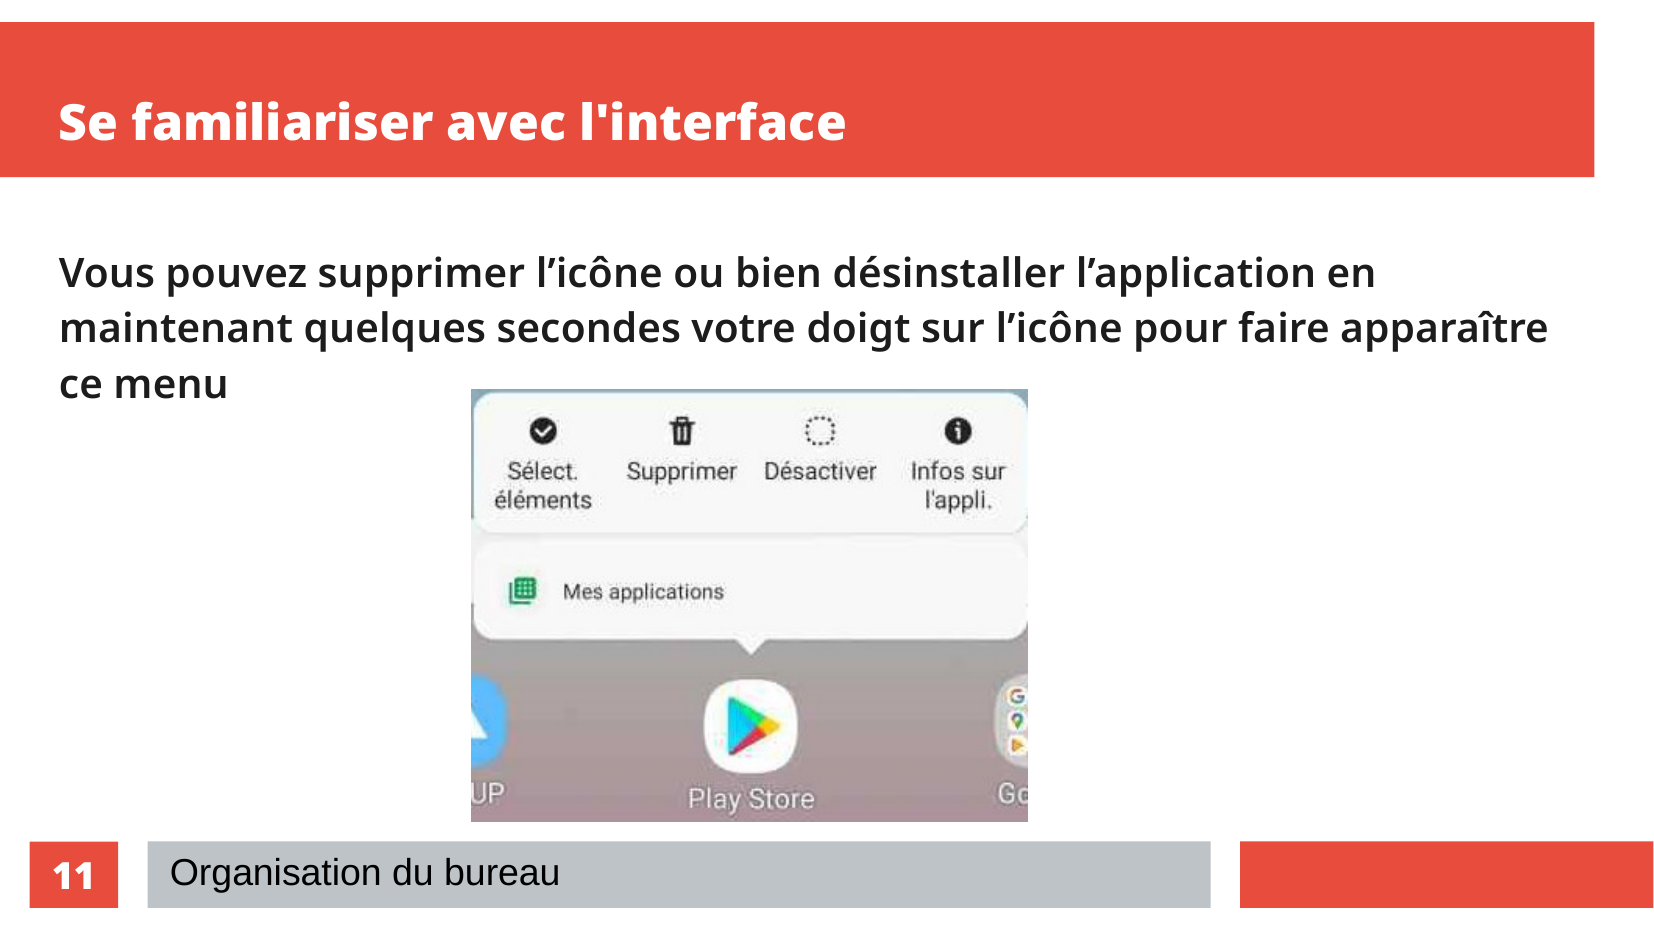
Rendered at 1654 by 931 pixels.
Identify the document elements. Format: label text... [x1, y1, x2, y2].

list Vous pouvez supprimer l’icône ou bien désinstaller l’application en maintenant quelques secondes votre doigt sur l’icône pour faire apparaître ce menu [59, 243, 1565, 820]
picture [471, 389, 1028, 822]
text_box Organisation du bureau [155, 844, 1155, 907]
title Se familiariser avec l'interface [59, 44, 1595, 156]
